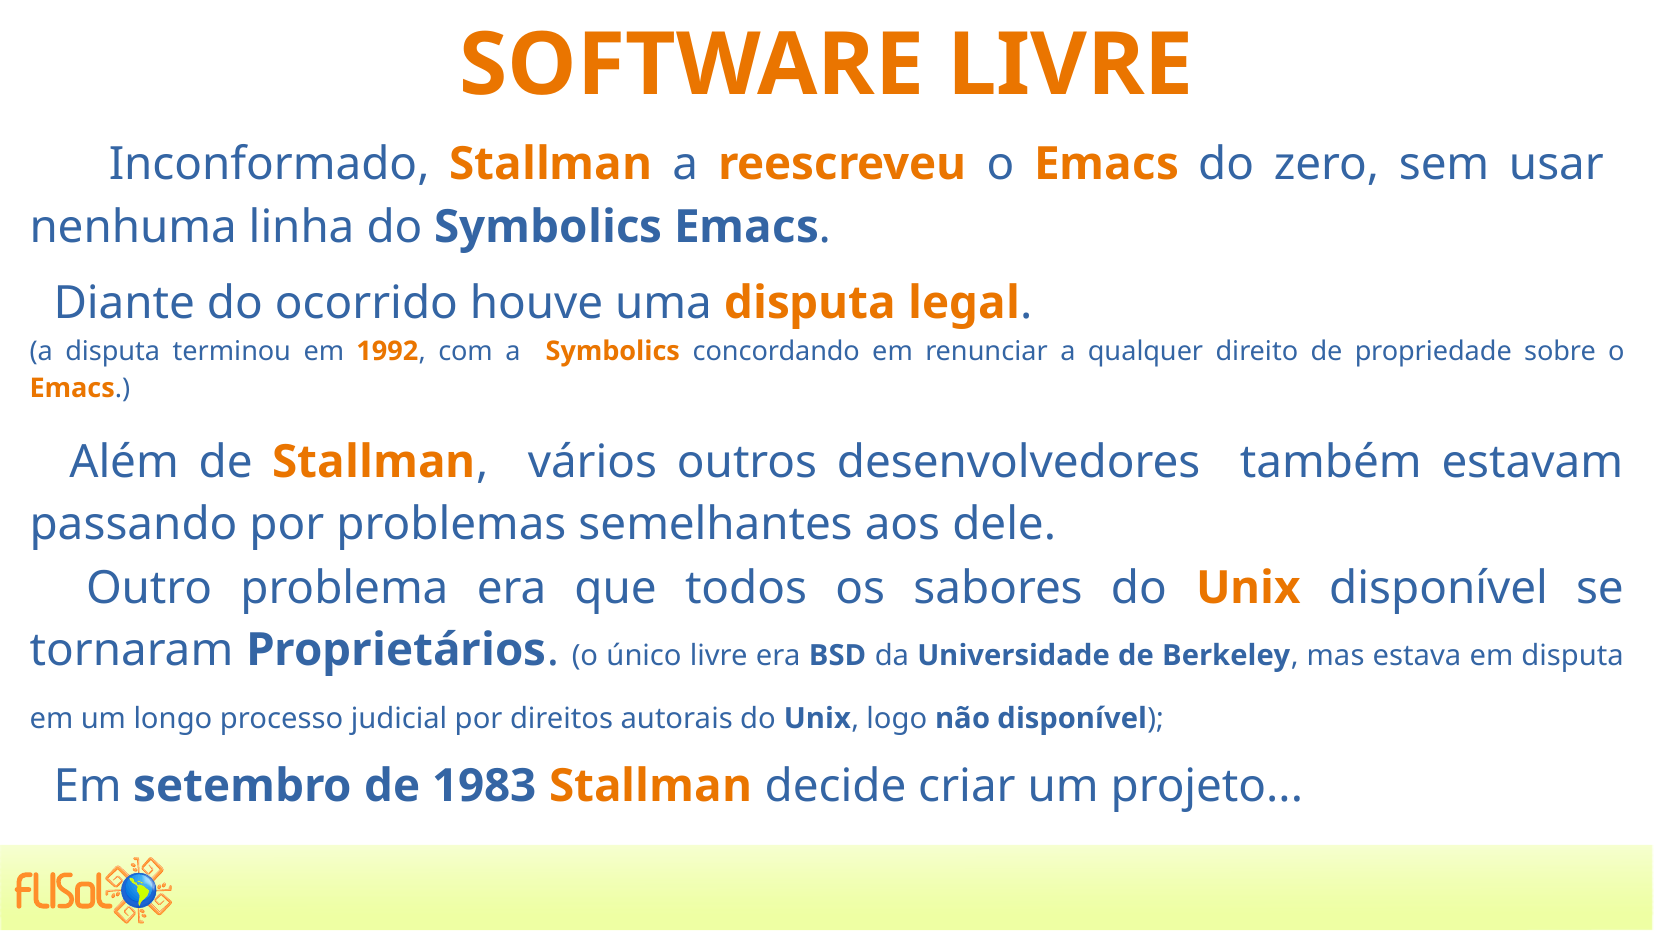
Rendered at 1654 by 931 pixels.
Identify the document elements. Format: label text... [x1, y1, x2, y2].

text_box [0, 844, 1654, 931]
text_box SOFTWARE LIVRE [29, 11, 1625, 110]
text_box Diante do ocorrido houve uma disputa legal. (a disputa terminou em 1992, com a Symbolics concordando em renunciar a qualquer direito de propriedade sobre o Emacs.) [29, 296, 1625, 379]
text_box Inconformado, Stallman a reescreveu o Emacs do zero, sem usar nenhuma linha do Symbolics Emacs. [29, 141, 1625, 245]
text_box Outro problema era que todos os sabores do Unix disponível se tornaram Proprietários. (o único livre era BSD da Universidade de Berkeley, mas estava em disputa em um longo processo judicial por direitos autorais do Unix, logo não disponível); [29, 570, 1625, 726]
text_box Além de Stallman, vários outros desenvolvedores também estavam passando por problemas semelhantes aos dele. [29, 439, 1625, 543]
text_box Em setembro de 1983 Stallman decide criar um projeto... [29, 758, 1625, 810]
